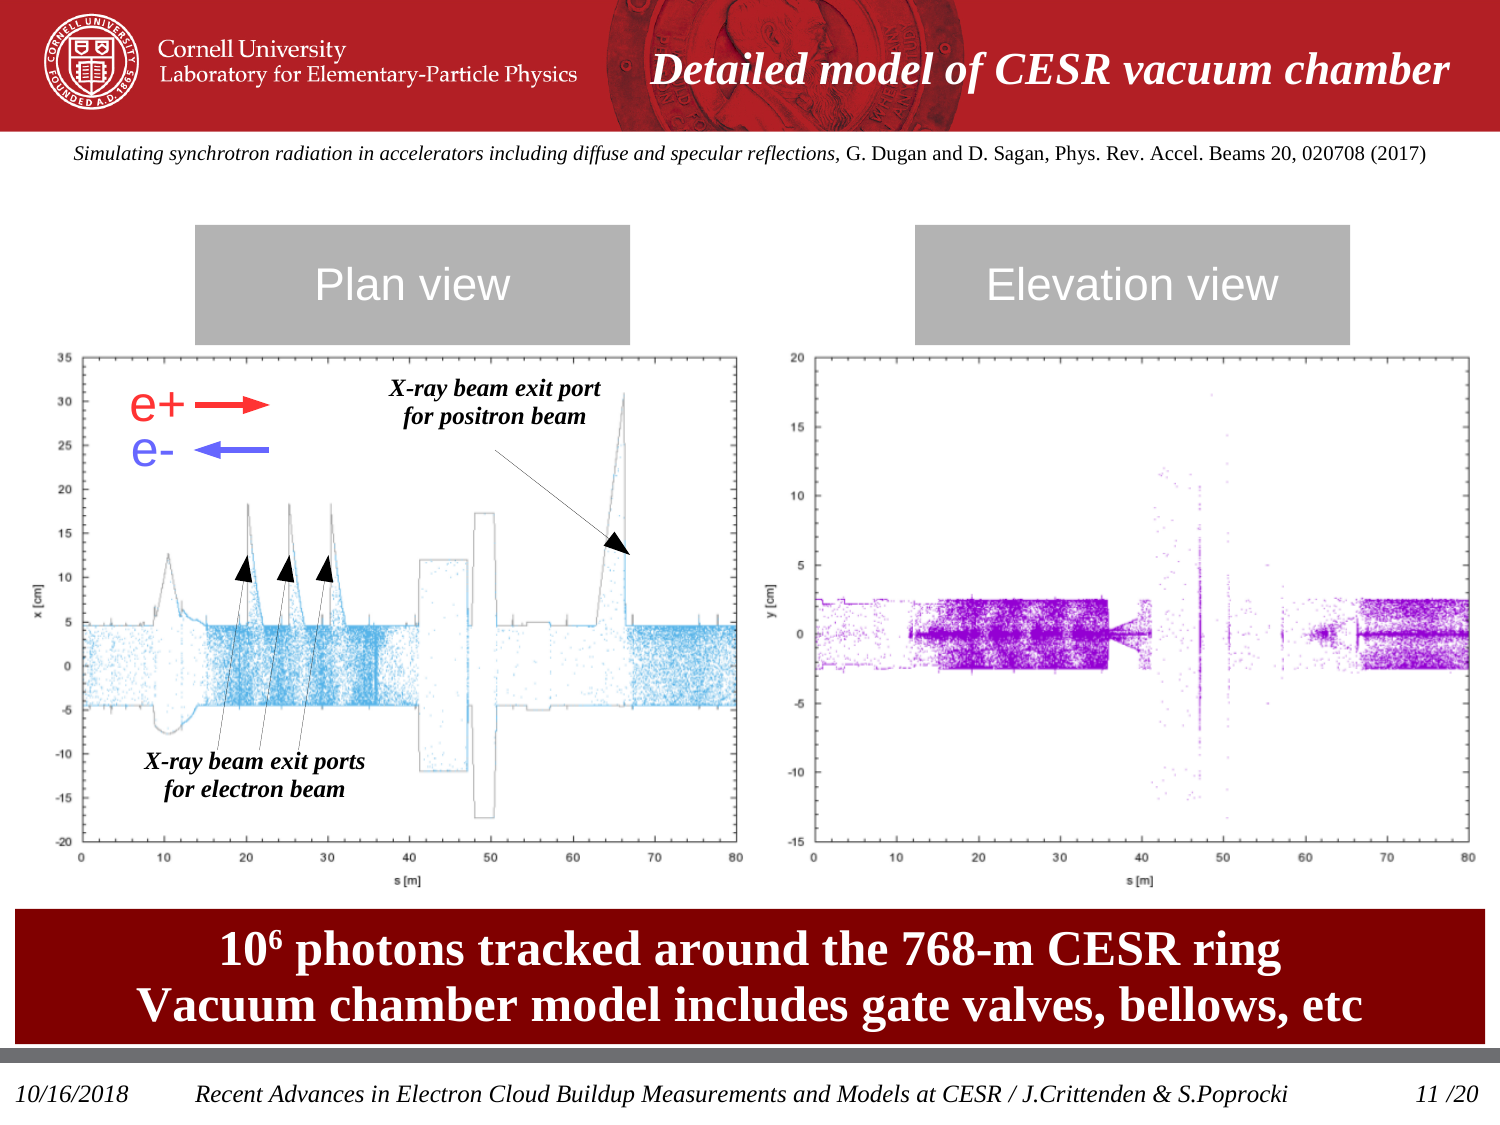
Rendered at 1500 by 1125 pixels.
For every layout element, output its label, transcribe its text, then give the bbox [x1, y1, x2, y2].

text_box Elevation view [915, 224, 1351, 346]
text_box X-ray beam exit ports for electron beam [105, 739, 406, 811]
text_box 106 photons tracked around the 768-m CESR ring Vacuum chamber model includes gate valves, bellows, etc [15, 908, 1486, 1045]
text_box X-ray beam exit port for positron beam [345, 367, 646, 438]
text_box Plan view [195, 224, 631, 346]
picture [0, 0, 600, 132]
text_box e+ [114, 369, 220, 445]
text_box e- [116, 414, 222, 490]
title Detailed model of CESR vacuum chamber [600, 0, 1500, 144]
text_box Simulating synchrotron radiation in accelerators including diffuse and specular reflections, G. Dugan and D. Sagan, Phys. Rev. Accel. Beams 20, 020708 (2017) [58, 135, 1442, 196]
picture [15, 344, 1486, 893]
